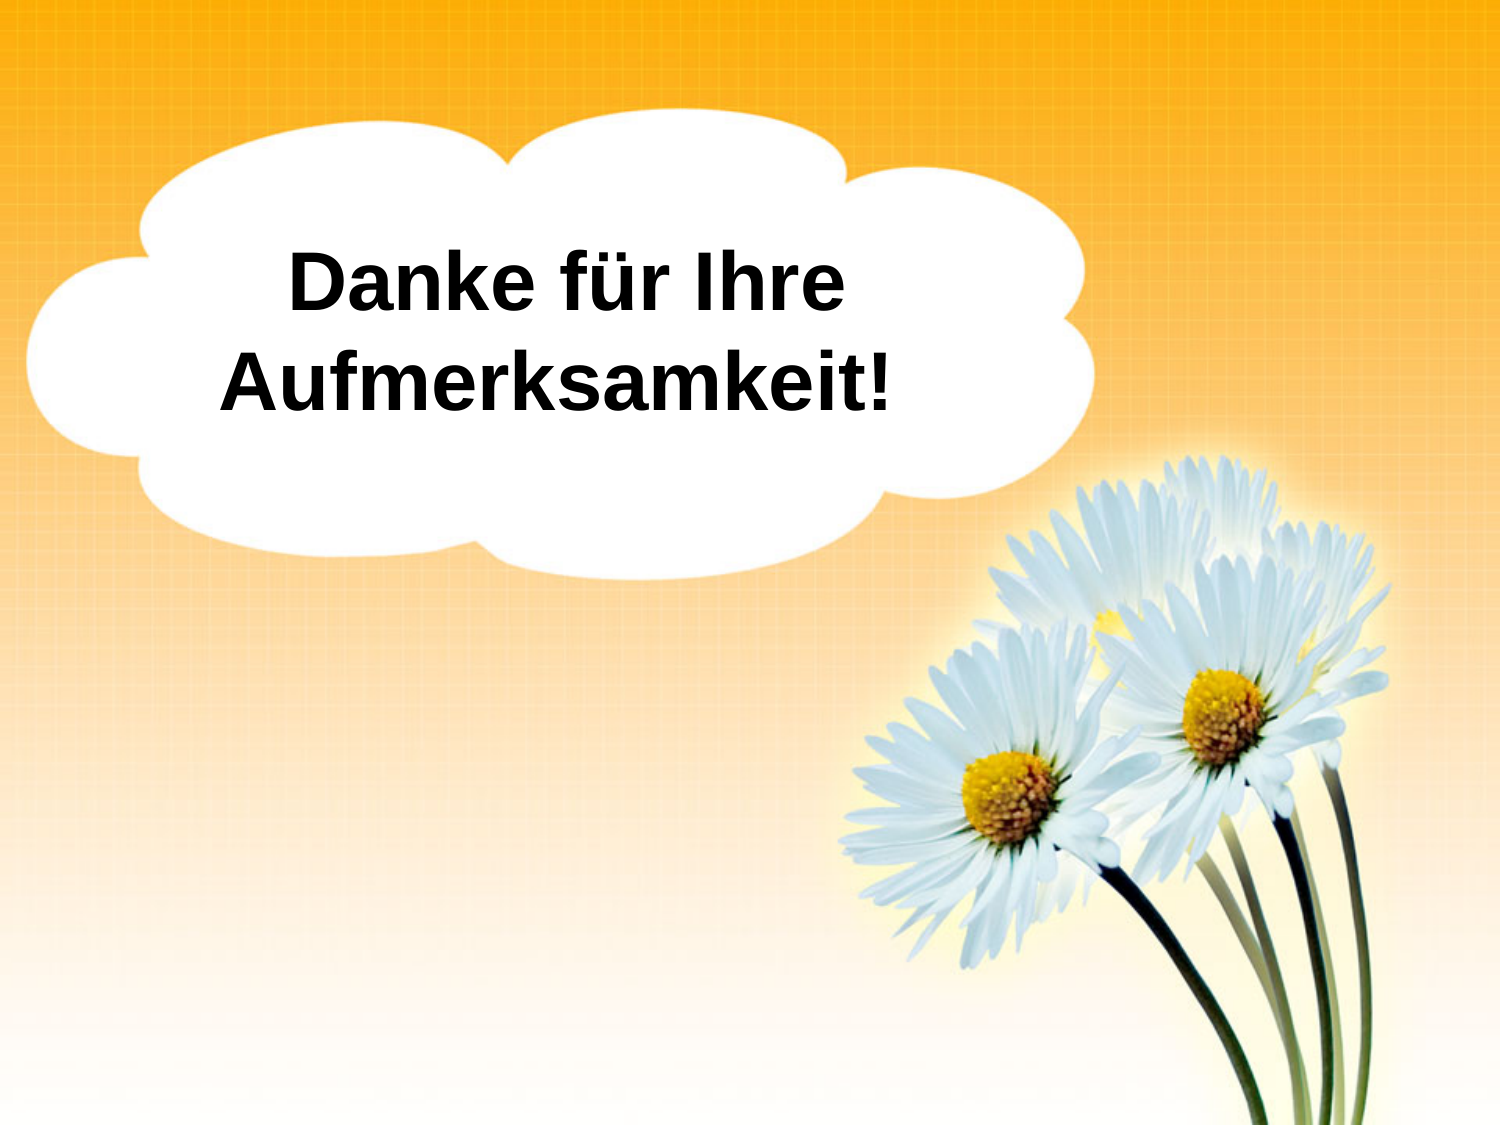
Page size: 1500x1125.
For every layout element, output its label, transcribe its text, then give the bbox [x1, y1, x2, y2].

text_box Danke für Ihre Aufmerksamkeit! [112, 220, 1022, 540]
picture [0, 0, 1500, 1125]
